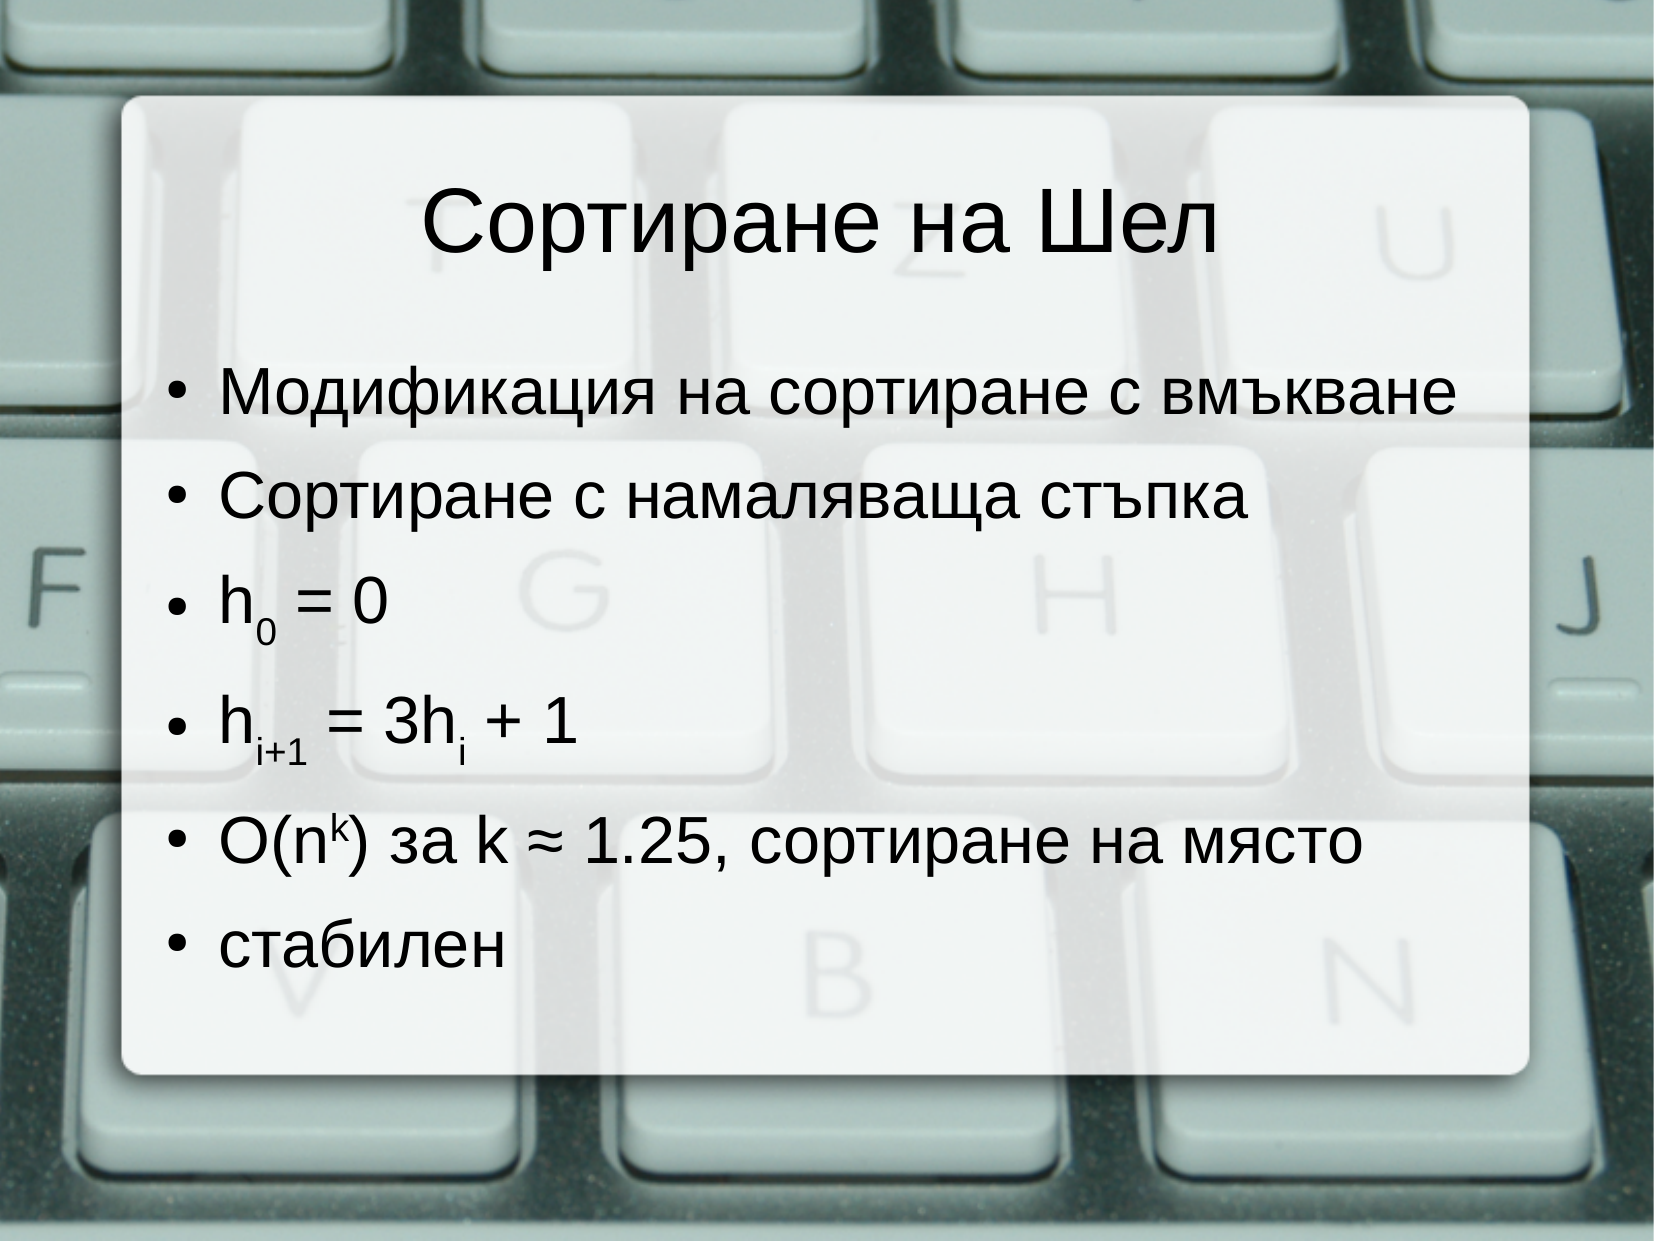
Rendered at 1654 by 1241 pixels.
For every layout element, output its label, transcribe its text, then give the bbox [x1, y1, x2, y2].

list Модификация на сортиране с вмъкване Сортиране с намаляваща стъпка h0 = 0 hi+1 = 3hi + 1 O(nk) за k ≈ 1.25, сортиране на място стабилен [147, 354, 1506, 1074]
title Сортиране на Шел [135, 117, 1506, 325]
picture [0, 0, 1654, 1241]
